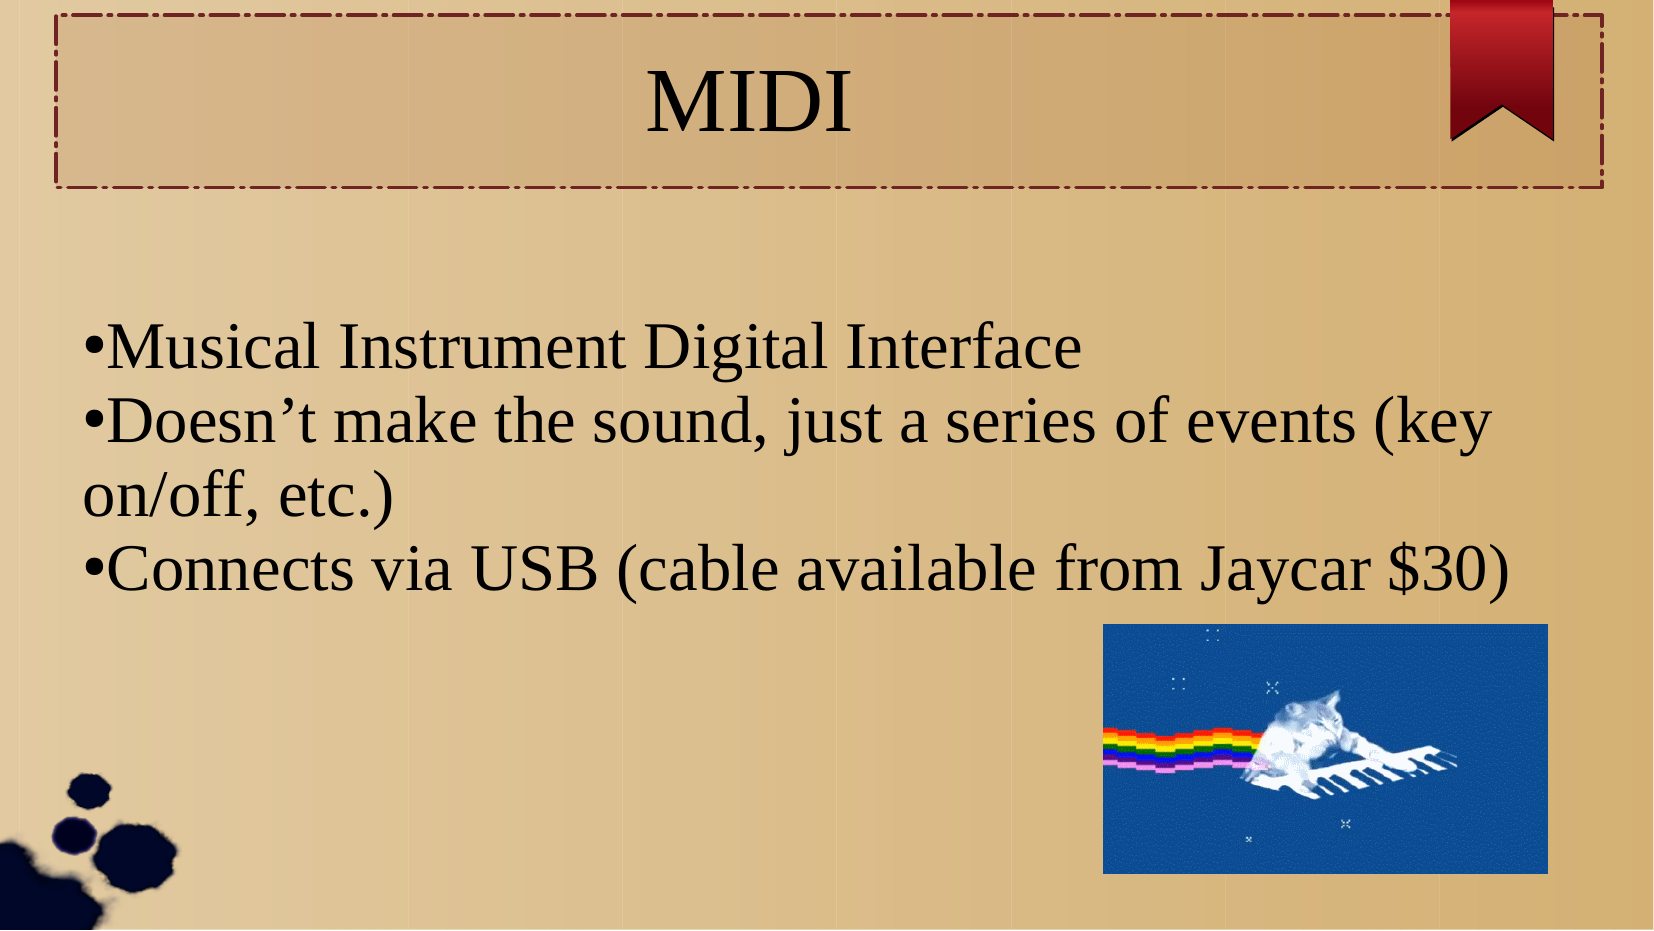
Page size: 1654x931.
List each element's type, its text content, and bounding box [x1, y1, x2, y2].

picture [1103, 624, 1548, 875]
subtitle Musical Instrument Digital Interface Doesn’t make the sound, just a series of events (key on/off, etc.) Connects via USB (cable available from Jaycar $30) [82, 224, 1571, 764]
title MIDI [59, 11, 1441, 189]
